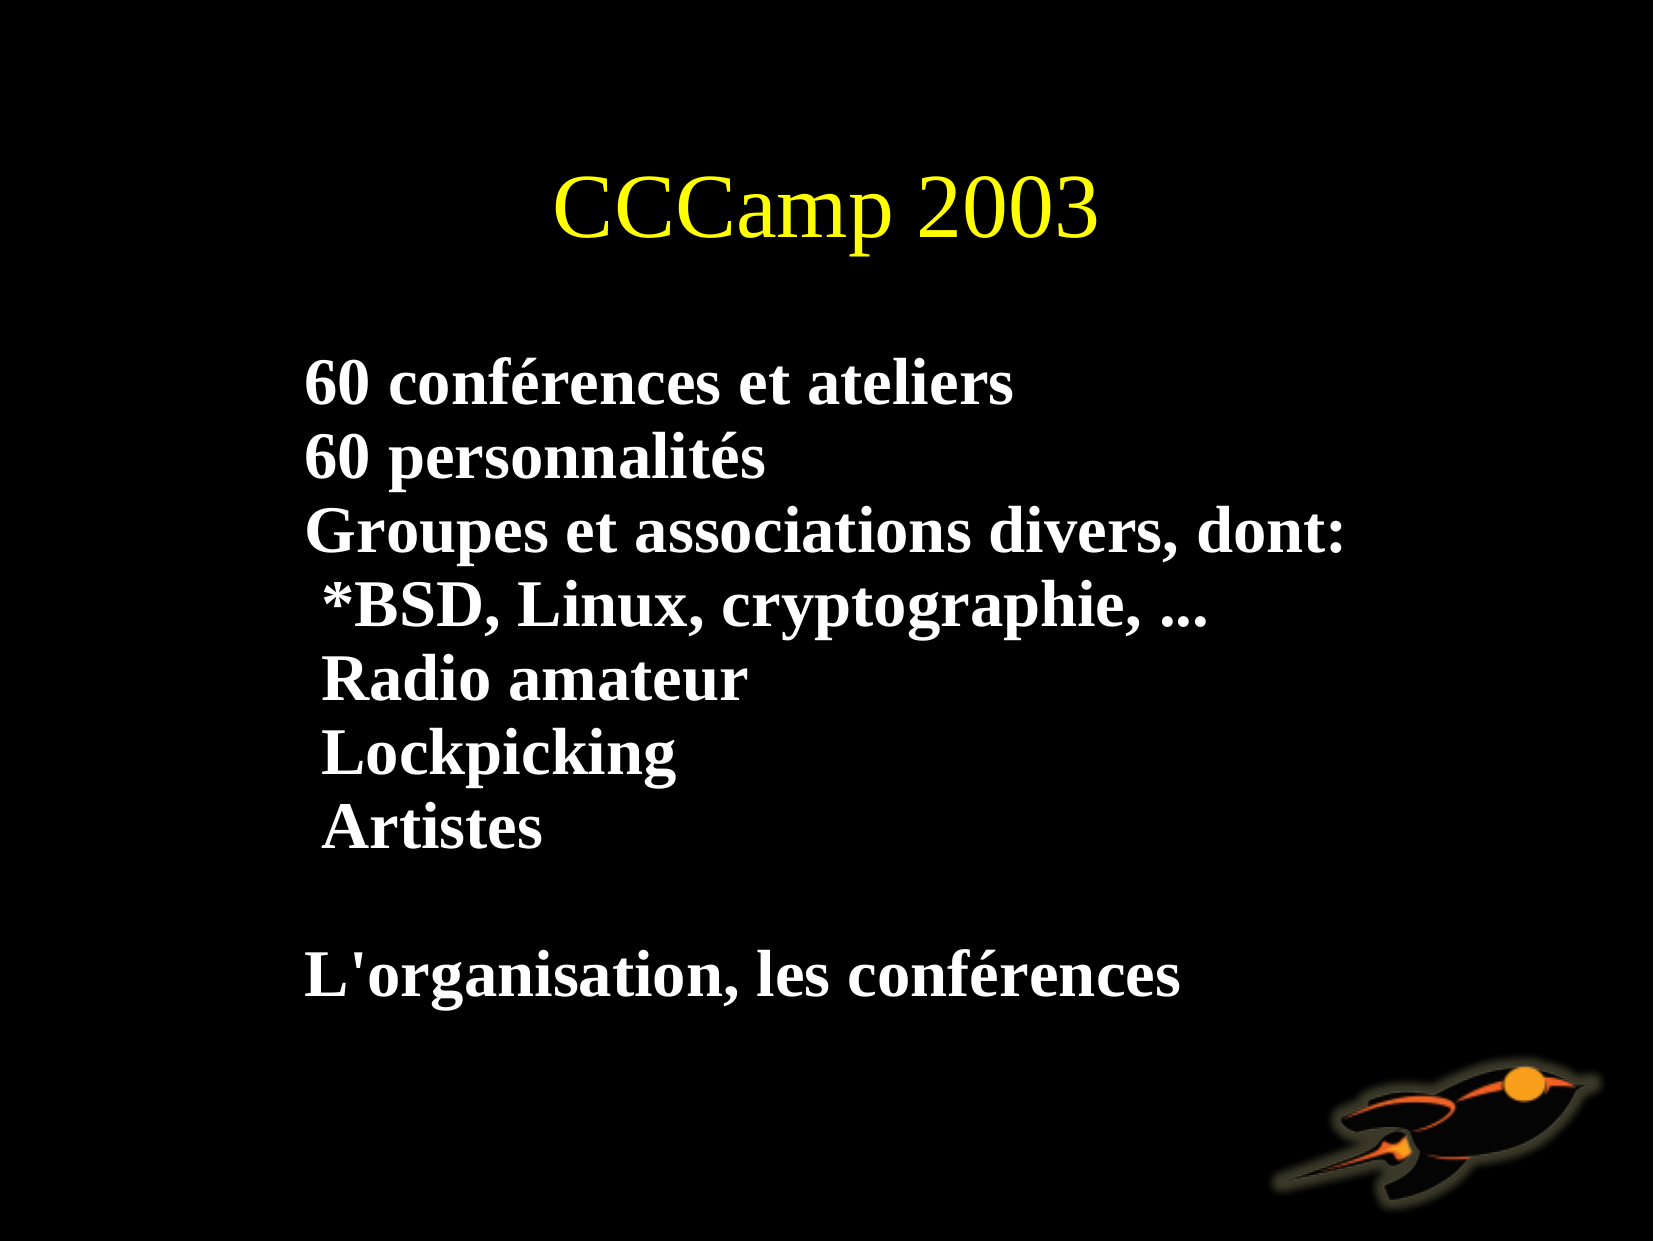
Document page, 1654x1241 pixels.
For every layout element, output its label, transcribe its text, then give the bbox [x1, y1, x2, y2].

picture [1219, 1032, 1653, 1241]
title CCCamp 2003 [121, 102, 1533, 311]
subtitle 60 conférences et ateliers 60 personnalités Groupes et associations divers, dont: *BSD, Linux, cryptographie, ... Radio amateur Lockpicking Artistes L'organisation, les conférences [121, 344, 1533, 1127]
